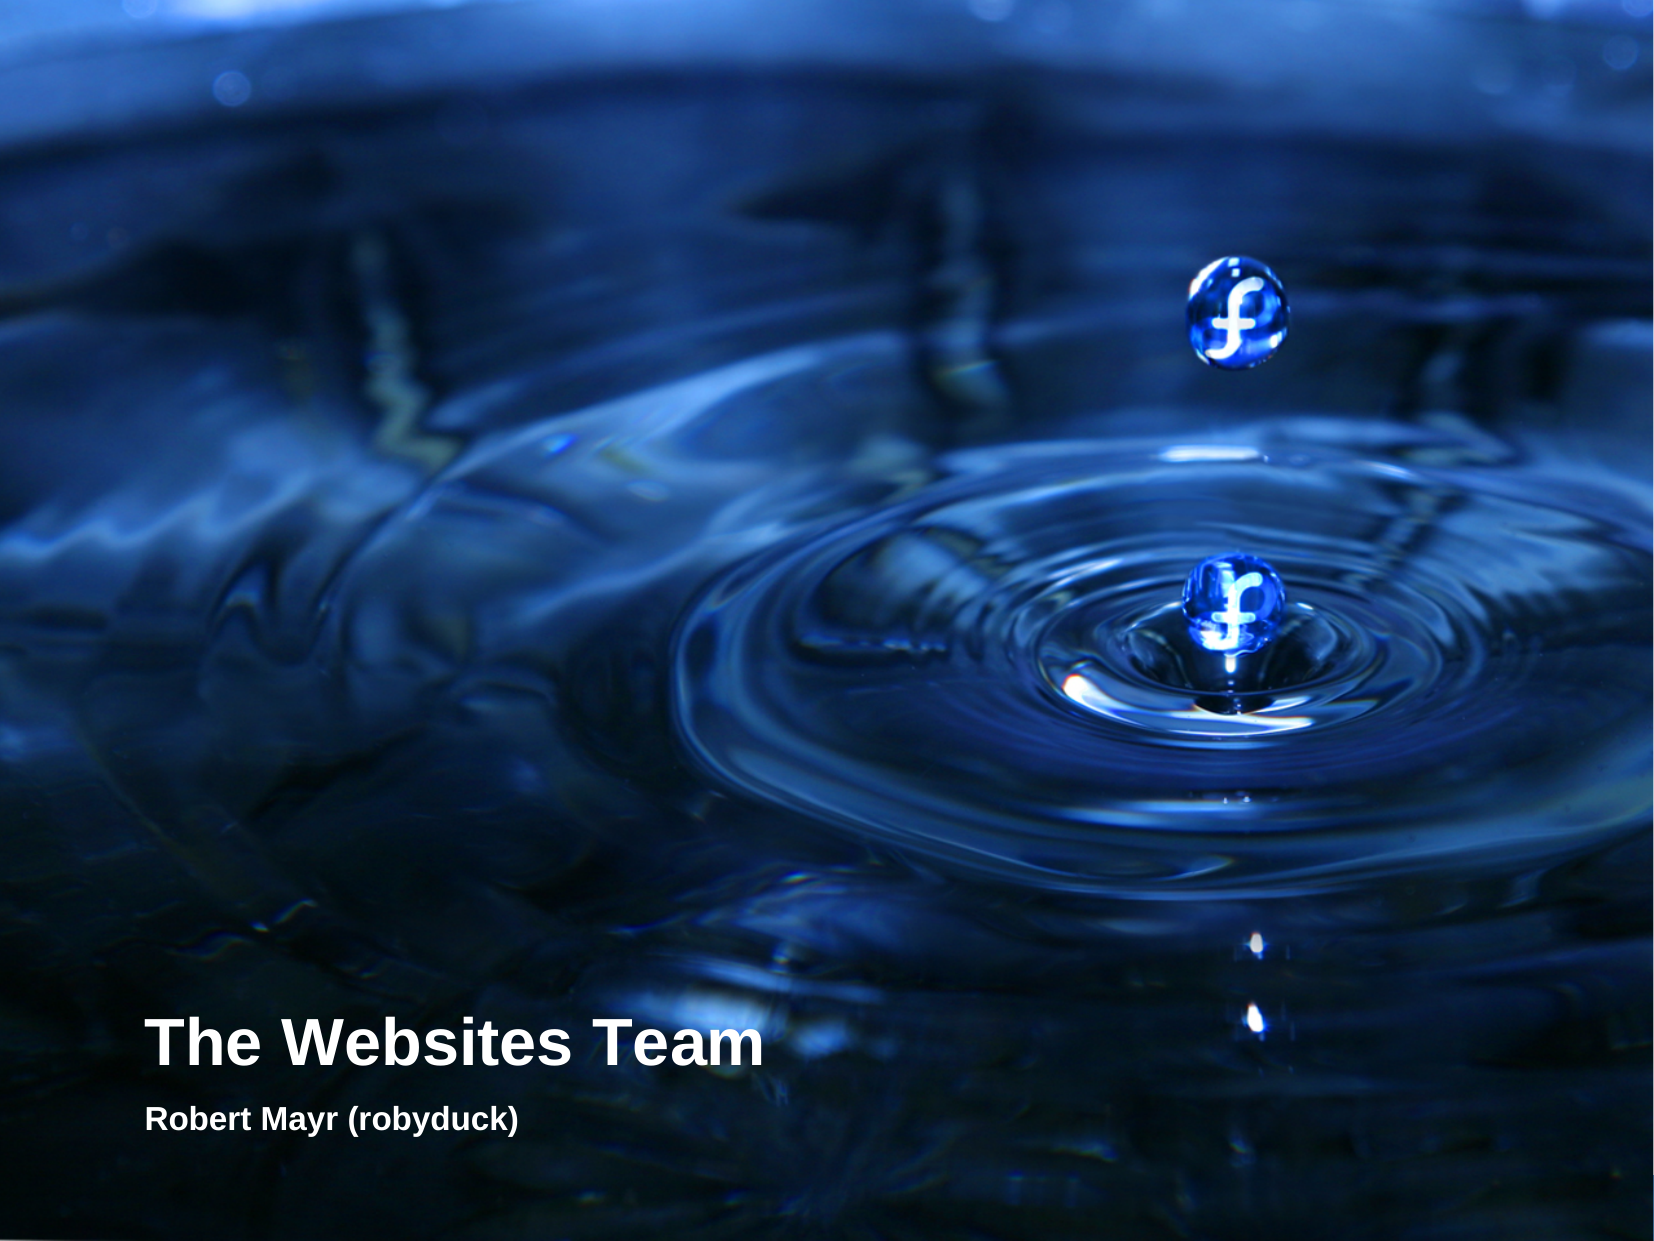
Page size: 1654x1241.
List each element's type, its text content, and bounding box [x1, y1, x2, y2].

picture [0, 0, 1654, 1241]
text_box The Websites Team Robert Mayr (robyduck) [129, 998, 957, 1146]
